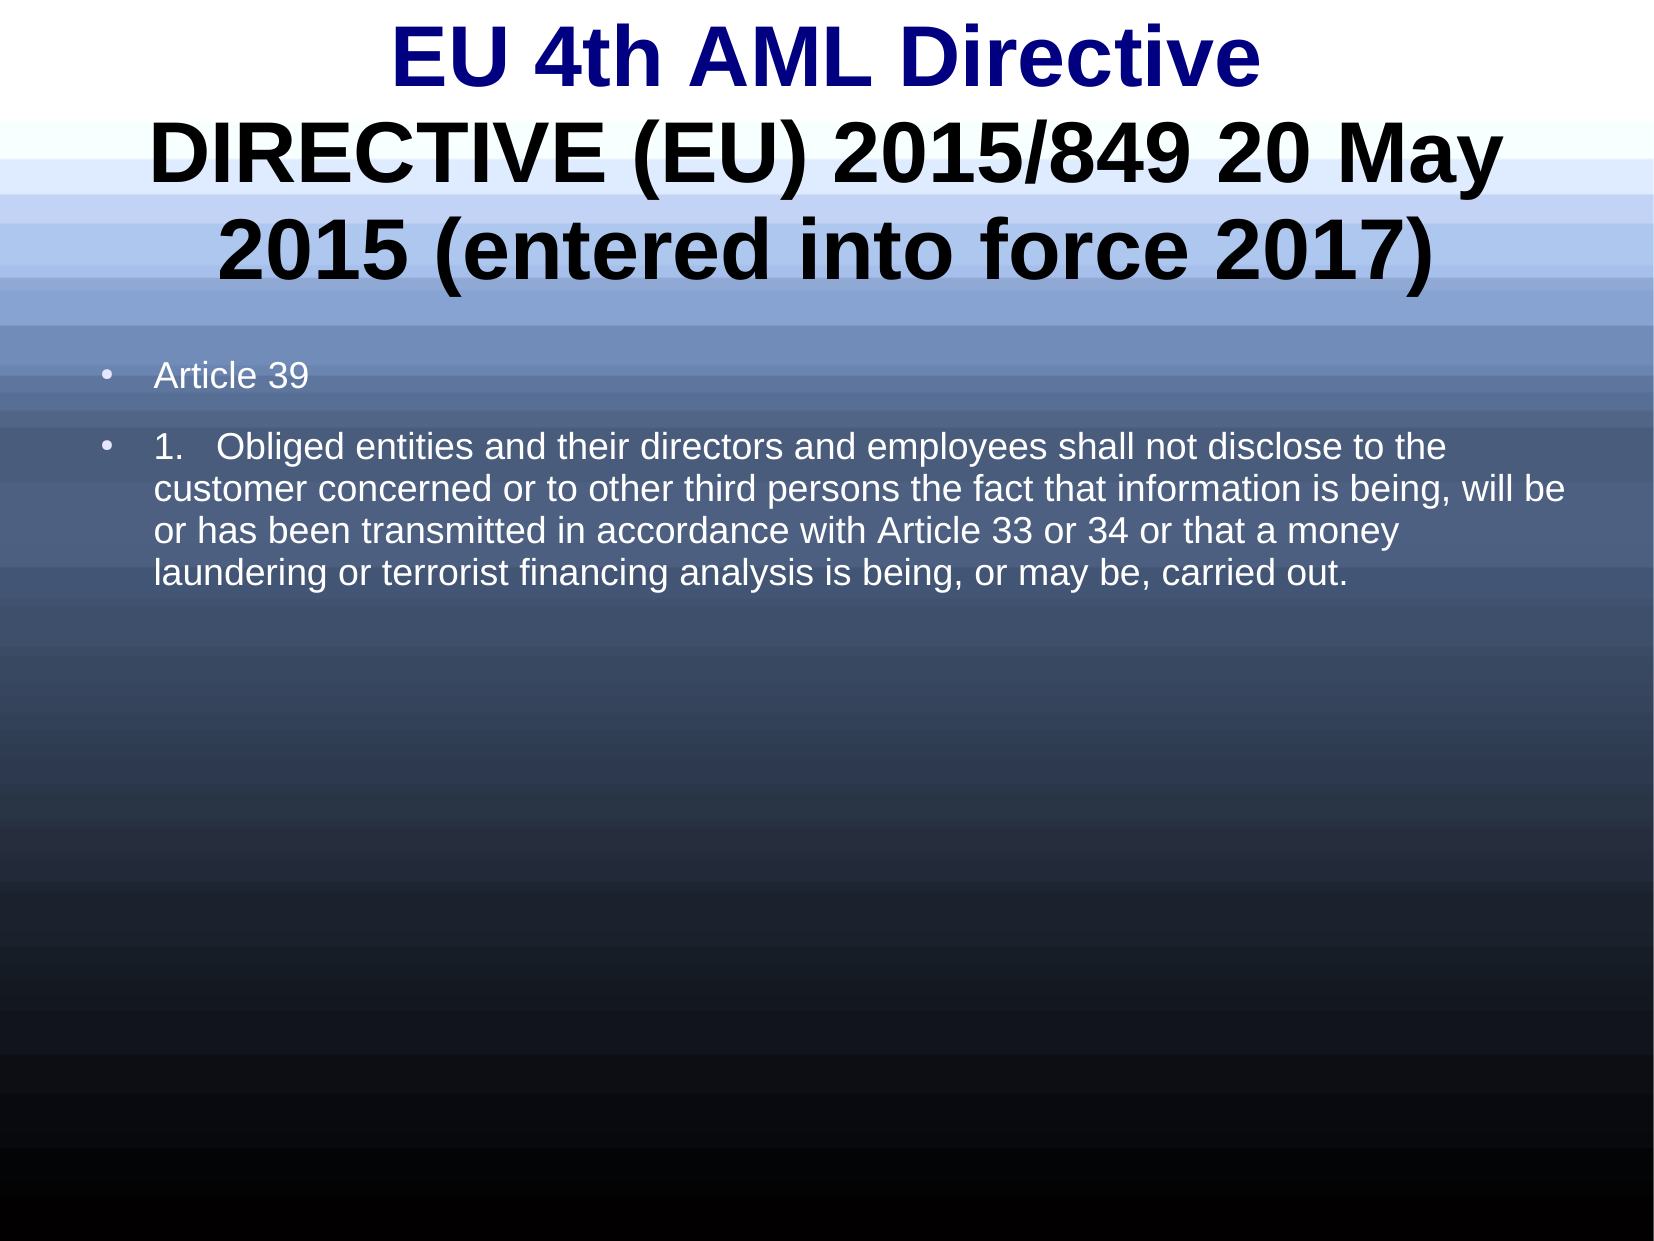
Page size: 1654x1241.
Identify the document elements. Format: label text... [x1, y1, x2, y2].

title EU 4th AML Directive DIRECTIVE (EU) 2015/849 20 May 2015 (entered into force 2017) [82, 8, 1571, 298]
list Article 39 1. Obliged entities and their directors and employees shall not disclose to the customer concerned or to other third persons the fact that information is being, will be or has been transmitted in accordance with Article 33 or 34 or that a money laundering or terrorist financing analysis is being, or may be, carried out. [82, 354, 1571, 1241]
picture [0, 0, 1654, 1241]
